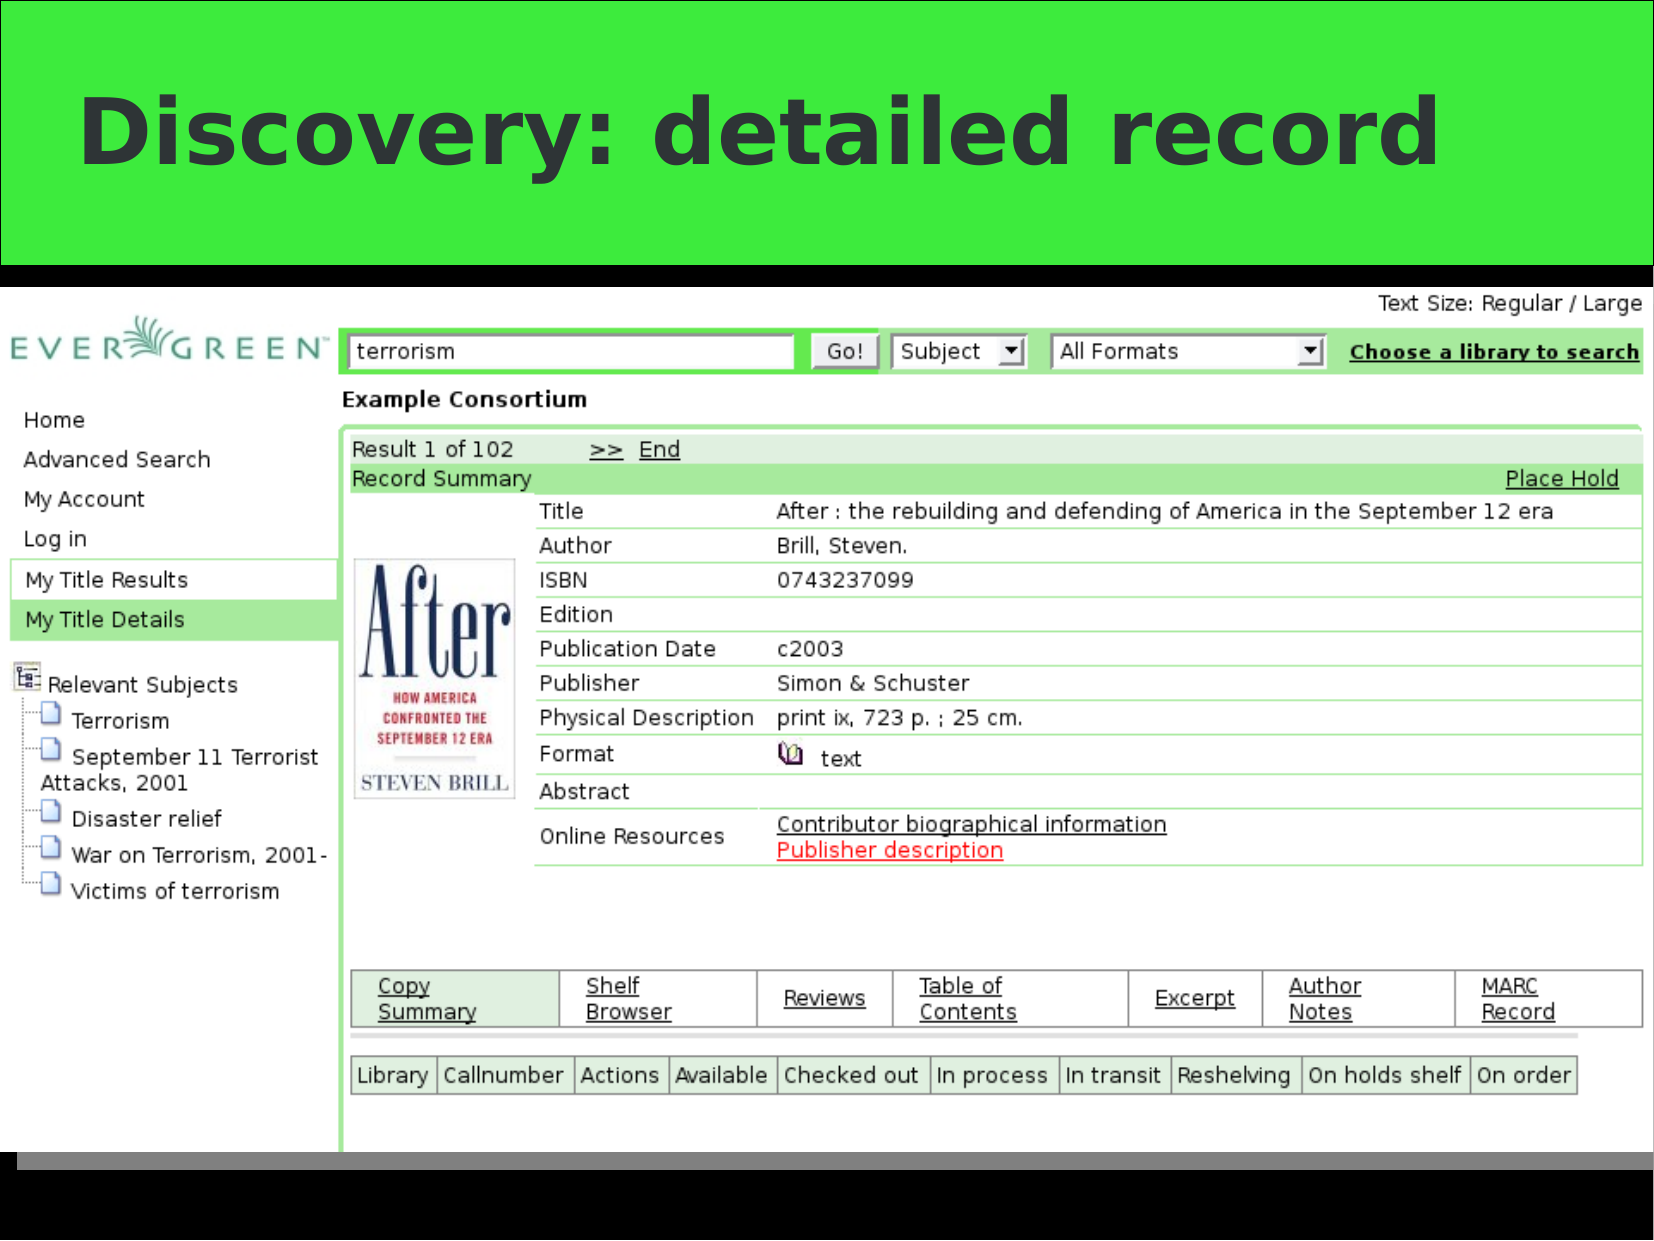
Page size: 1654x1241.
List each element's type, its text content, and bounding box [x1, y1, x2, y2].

title Discovery: detailed record [76, 36, 1565, 229]
picture [0, 287, 1654, 1152]
